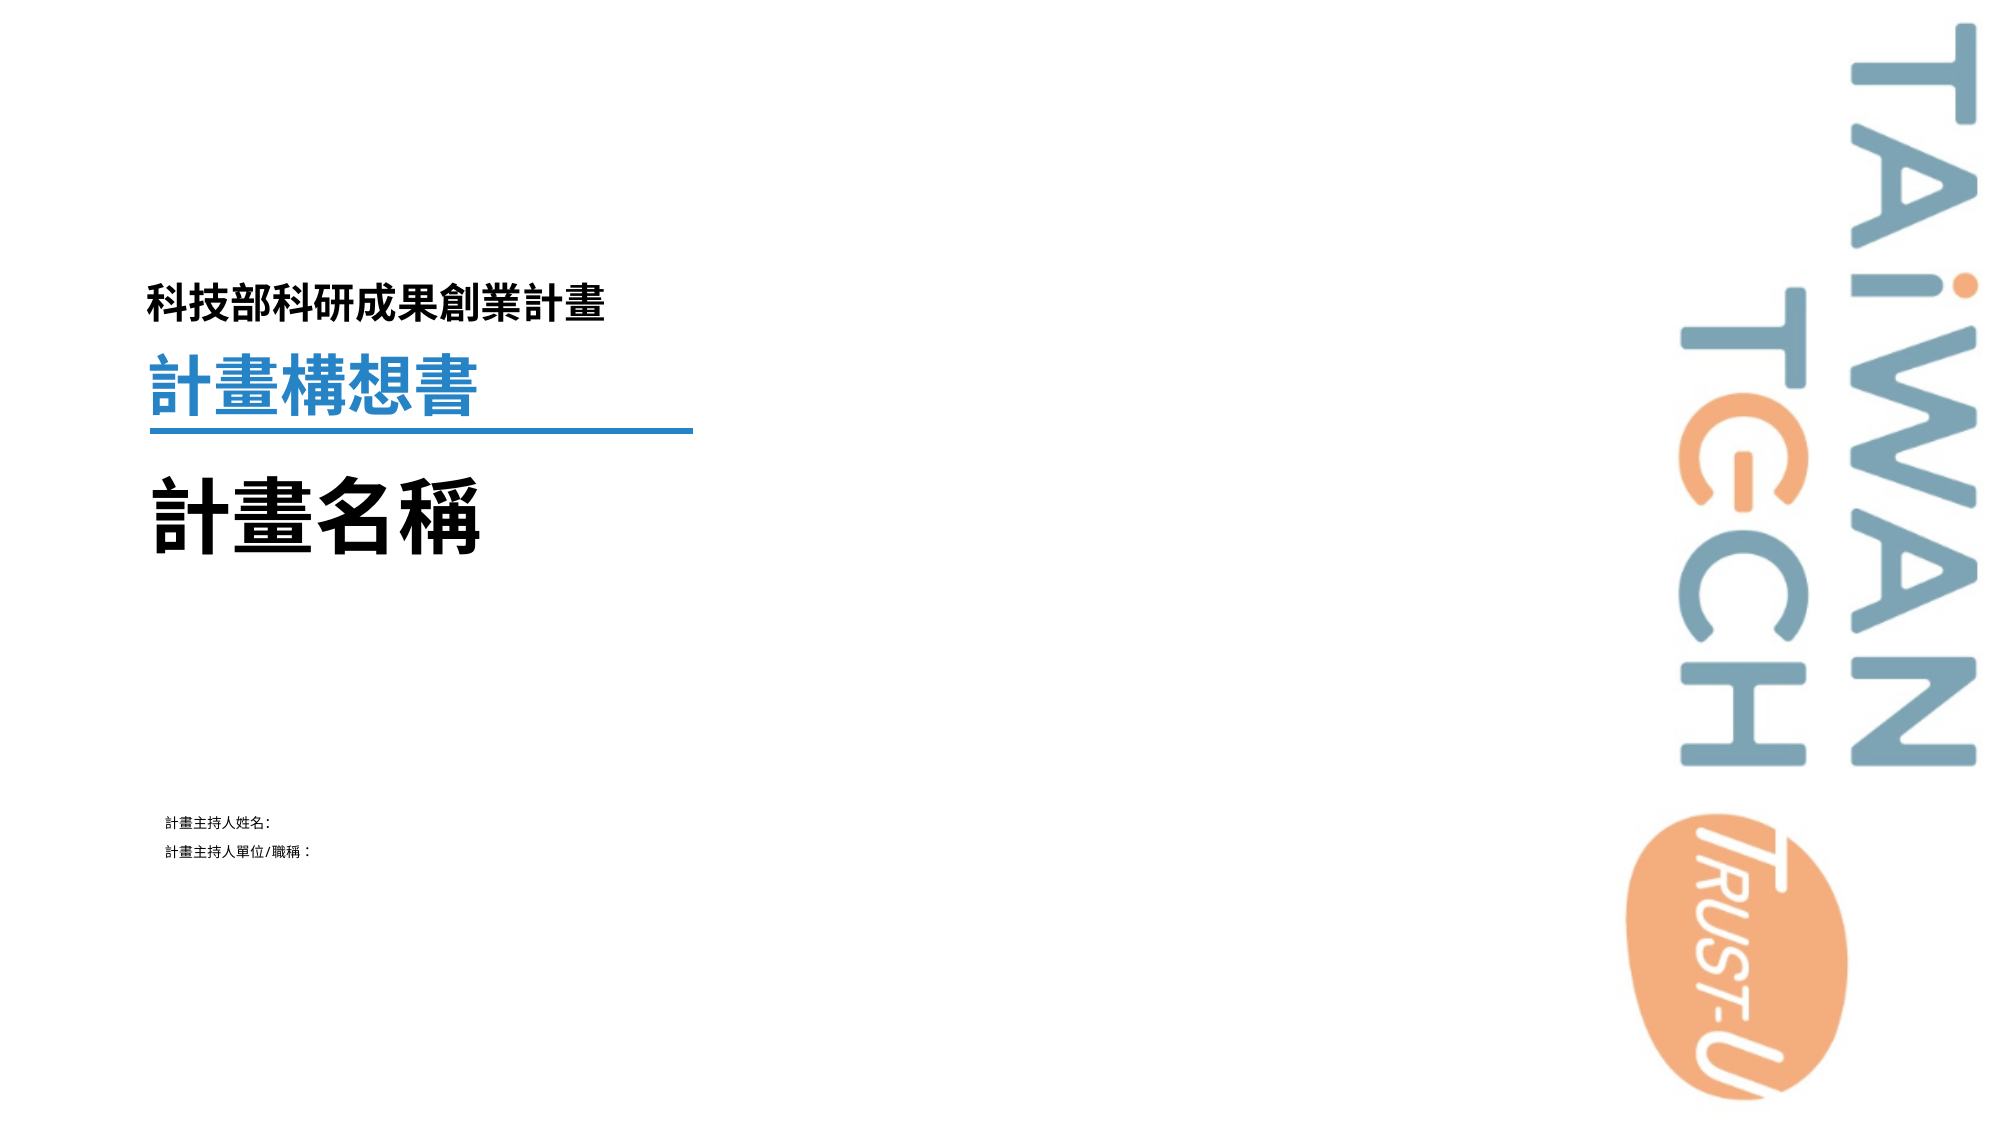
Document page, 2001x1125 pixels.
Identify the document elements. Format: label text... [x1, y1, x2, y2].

picture [1602, 0, 2000, 1125]
text_box 科技部科研成果創業計畫 計畫構想書 [132, 260, 811, 431]
title 計畫名稱 [133, 456, 1602, 646]
list 計畫主持人姓名： 計畫主持人單位/職稱： [137, 792, 1166, 1083]
